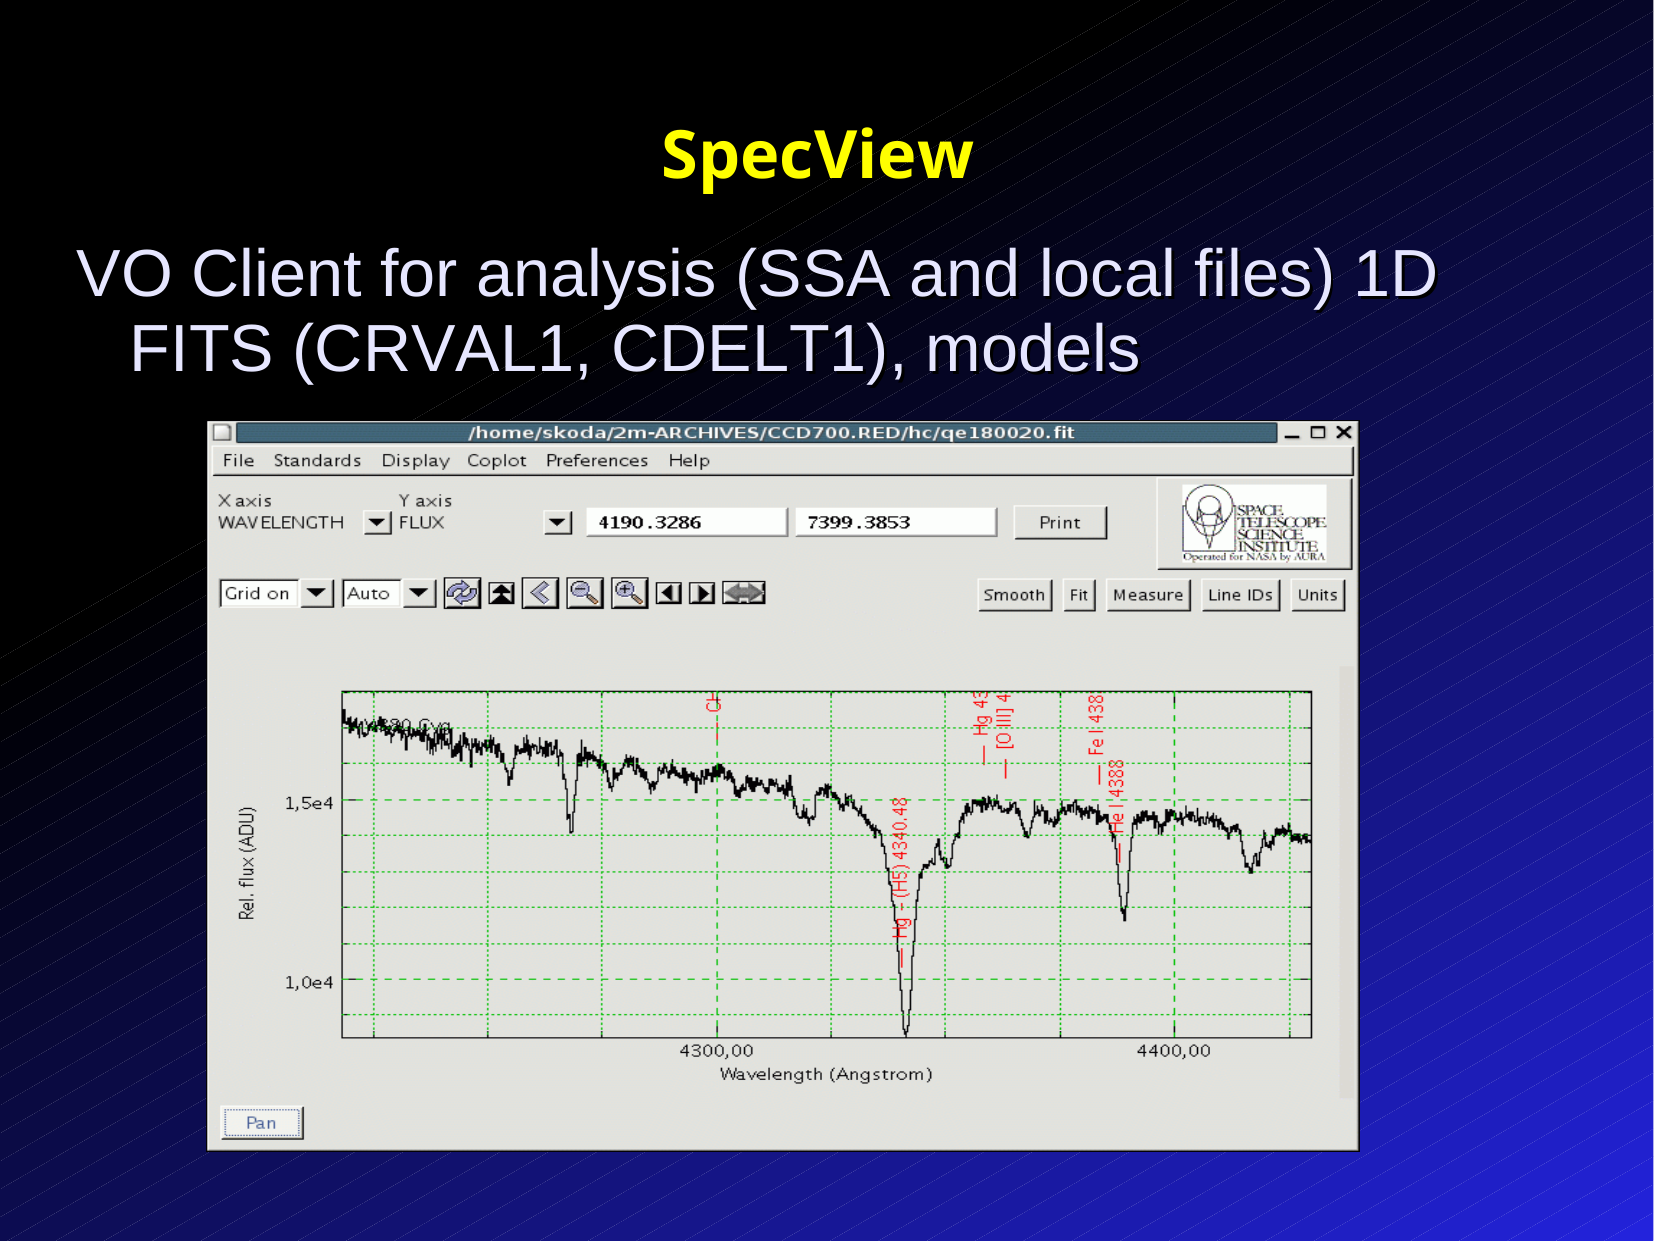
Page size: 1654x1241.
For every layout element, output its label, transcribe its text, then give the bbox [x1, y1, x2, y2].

list VO Client for analysis (SSA and local files) 1D FITS (CRVAL1, CDELT1), models [59, 236, 1548, 414]
title SpecView [82, 49, 1571, 257]
picture [206, 420, 1360, 1152]
